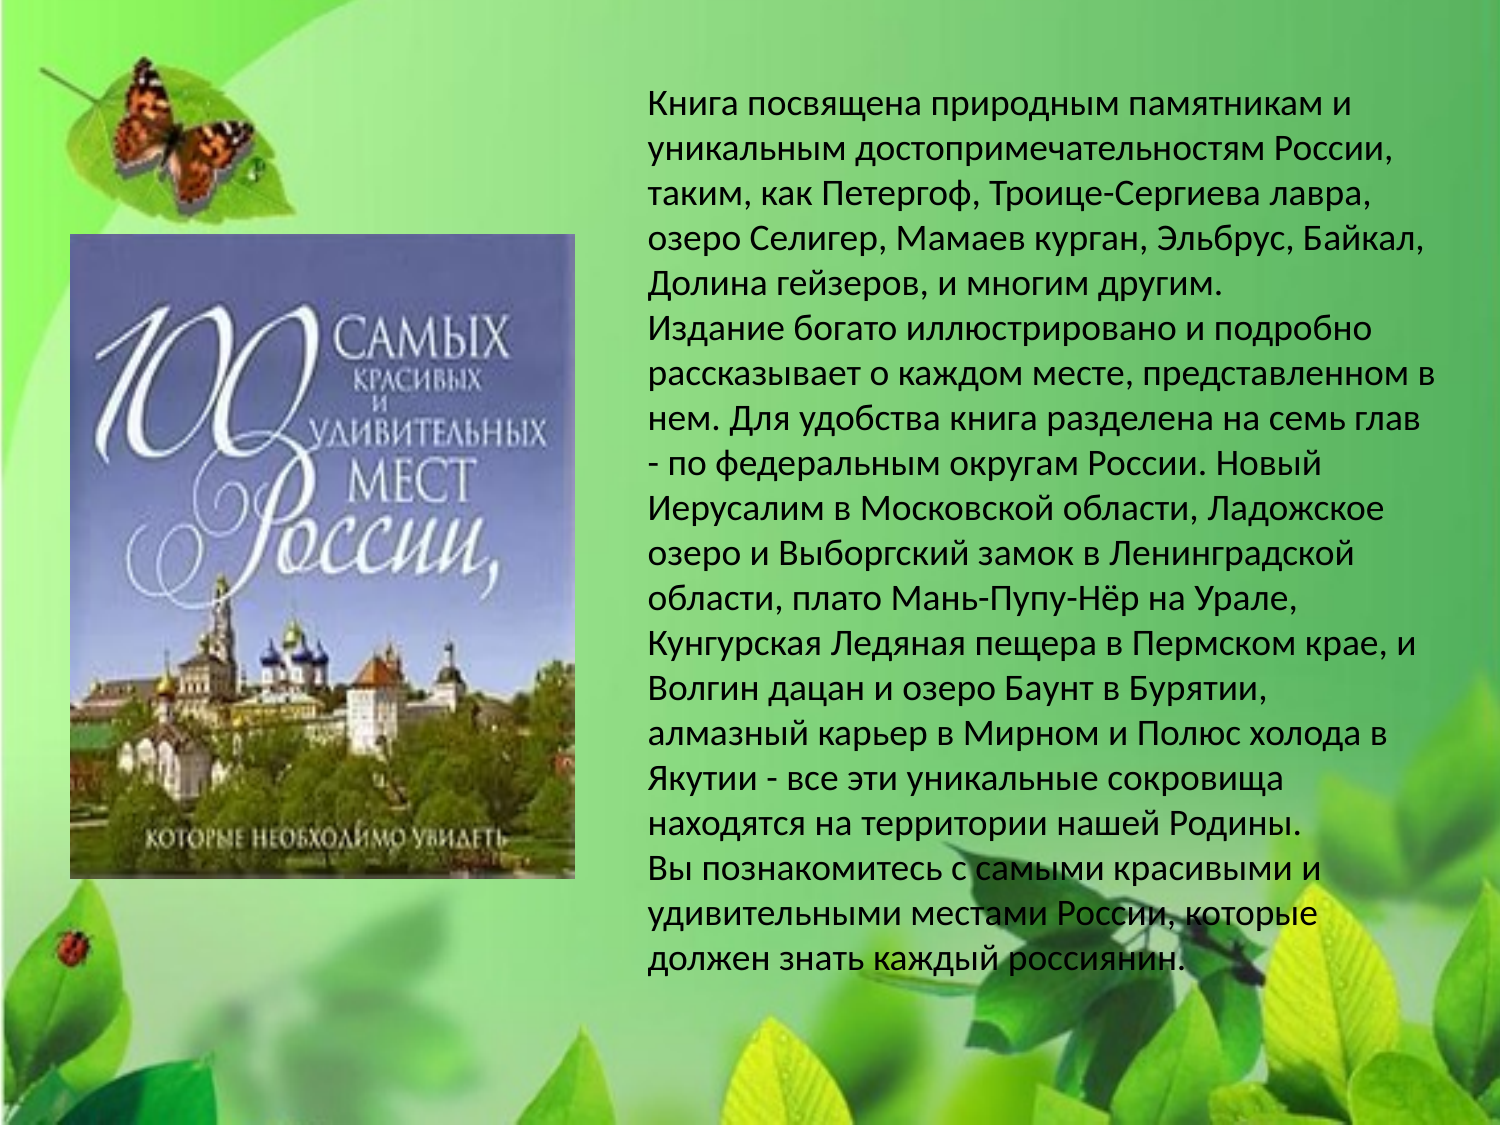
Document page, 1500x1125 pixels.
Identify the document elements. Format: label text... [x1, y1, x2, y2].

picture [0, 0, 1500, 1125]
text_box Книга посвящена природным памятникам и уникальным достопримечательностям России, таким, как Петергоф, Троице-Сергиева лавра, озеро Селигер, Мамаев курган, Эльбрус, Байкал, Долина гейзеров, и многим другим. Издание богато иллюстрировано и подробно рассказывает о каждом месте, представленном в нем. Для удобства книга разделена на семь глав - по федеральным округам России. Новый Иерусалим в Московской области, Ладожское озеро и Выборгский замок в Ленинградской области, плато Мань-Пупу-Нёр на Урале, Кунгурская Ледяная пещера в Пермском крае, и Волгин дацан и озеро Баунт в Бурятии, алмазный карьер в Мирном и Полюс холода в Якутии - все эти уникальные сокровища находятся на территории нашей Родины. Вы познакомитесь с самыми красивыми и удивительными местами России, которые должен знать каждый россиянин. [633, 70, 1453, 985]
